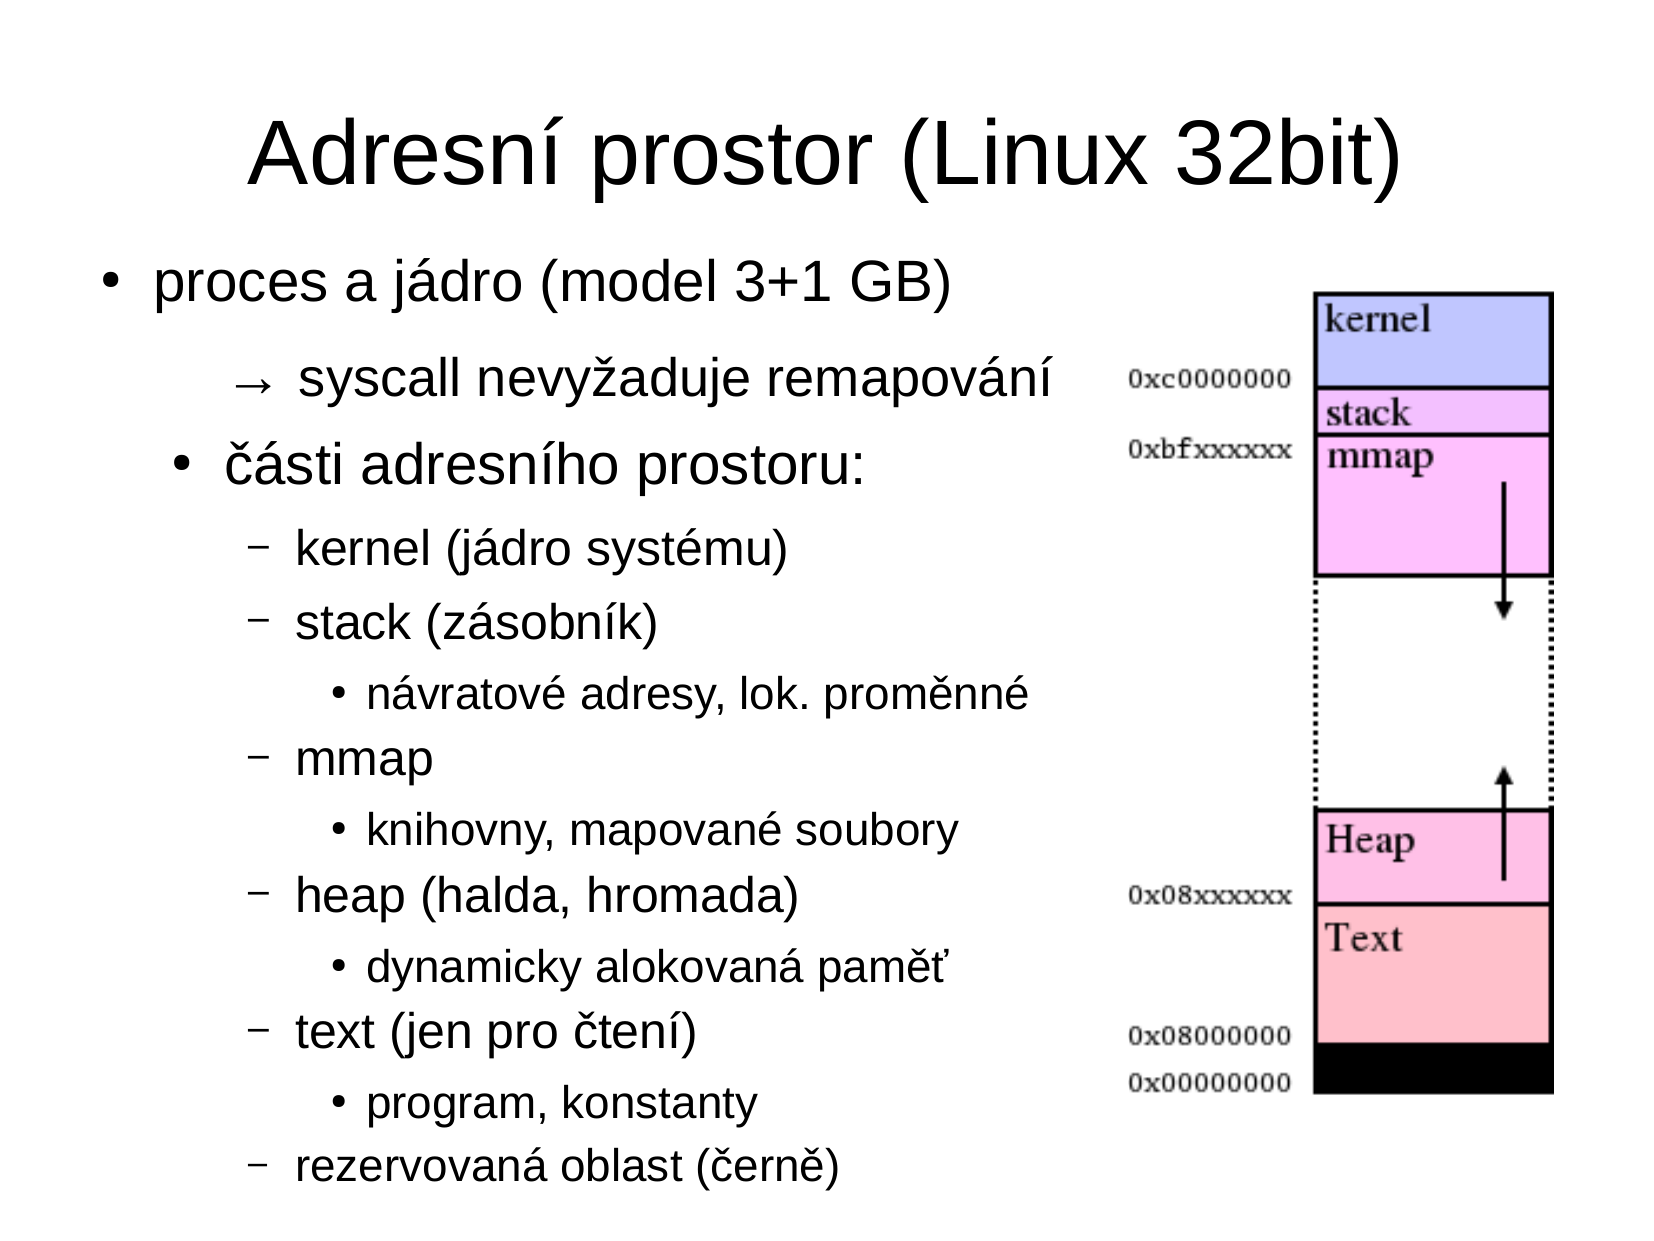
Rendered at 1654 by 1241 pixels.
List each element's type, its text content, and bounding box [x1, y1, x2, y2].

list proces a jádro (model 3+1 GB) → syscall nevyžaduje remapování části adresního prostoru: kernel (jádro systému) stack (zásobník) návratové adresy, lok. proměnné mmap knihovny, mapované soubory heap (halda, hromada) dynamicky alokovaná paměť text (jen pro čtení) program, konstanty rezervovaná oblast (černě) [82, 248, 1076, 1192]
title Adresní prostor (Linux 32bit) [82, 49, 1571, 257]
picture [1128, 290, 1554, 1109]
